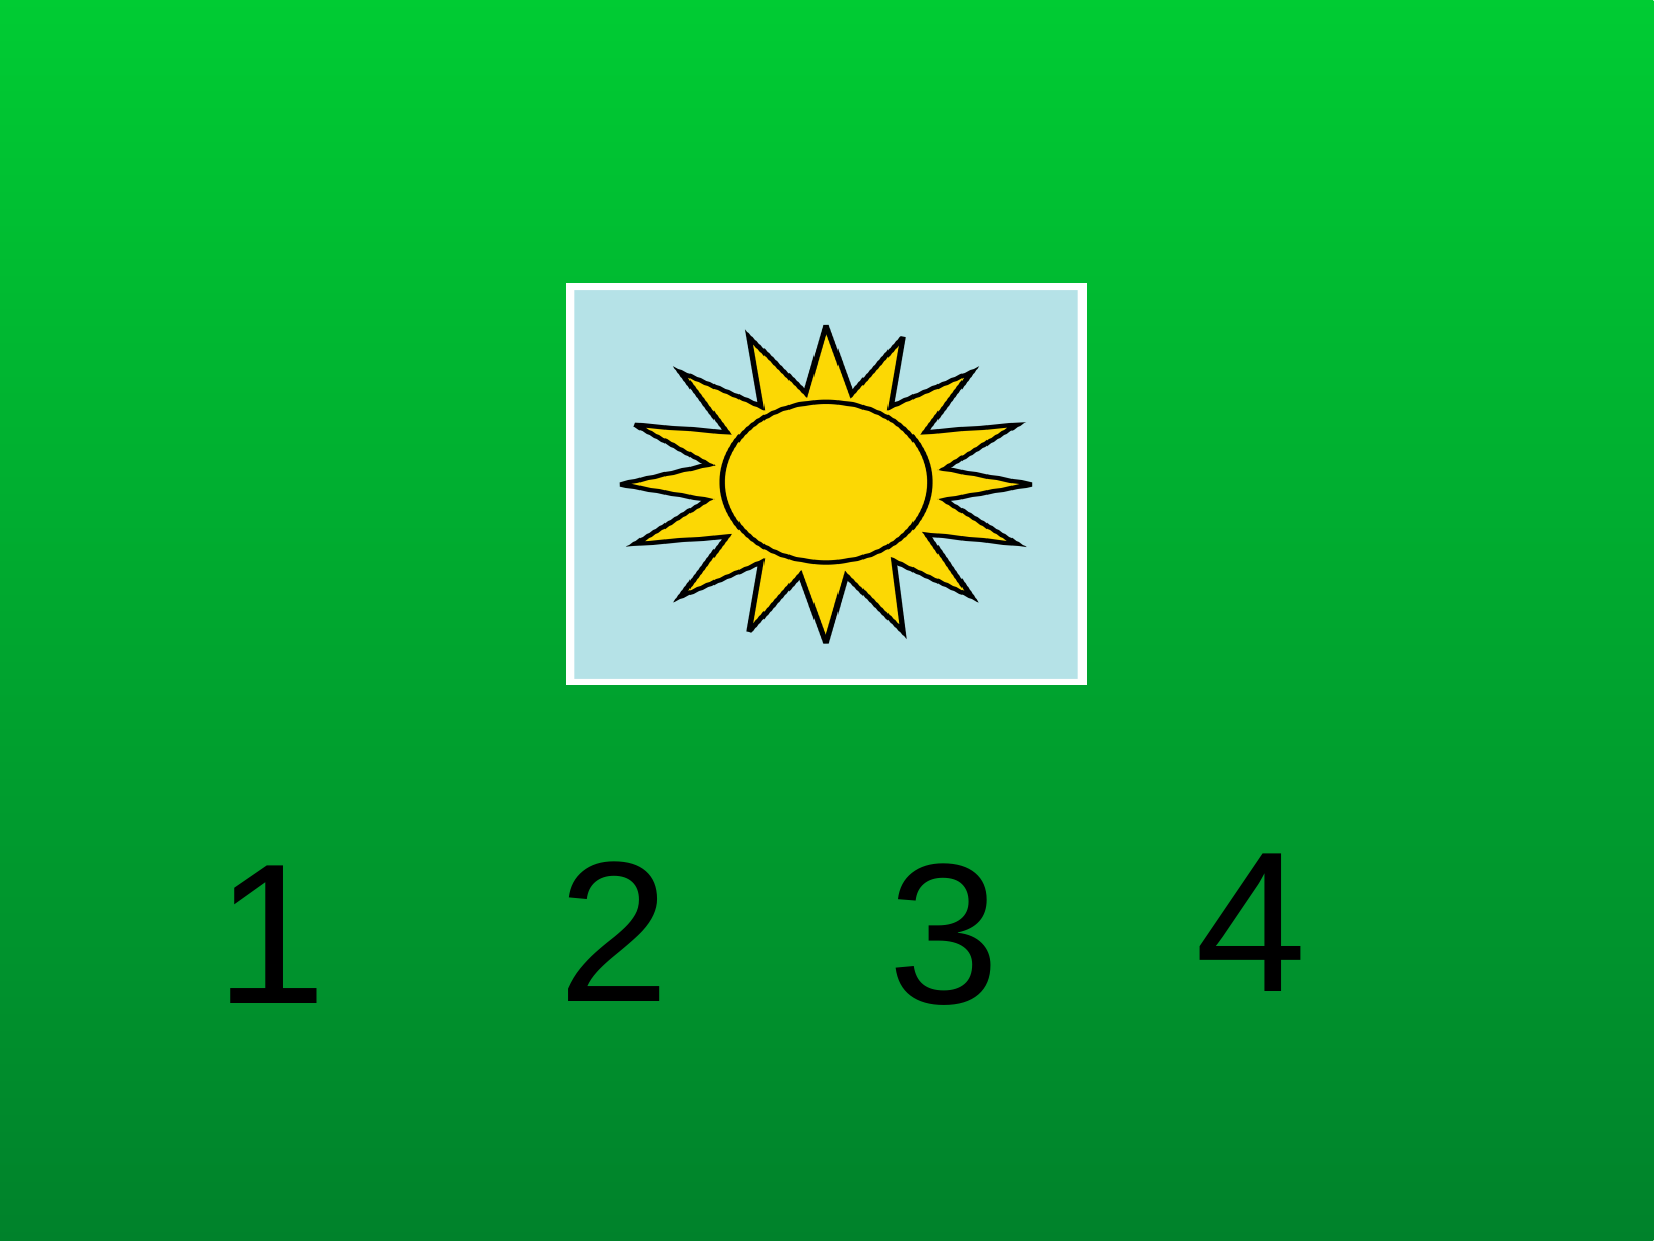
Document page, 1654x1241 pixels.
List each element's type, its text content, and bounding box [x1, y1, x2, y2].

text_box 2 [543, 812, 780, 1052]
picture [566, 283, 1087, 686]
text_box 3 [874, 814, 1111, 1054]
text_box 1 [200, 814, 438, 1054]
text_box 4 [1181, 803, 1418, 1042]
